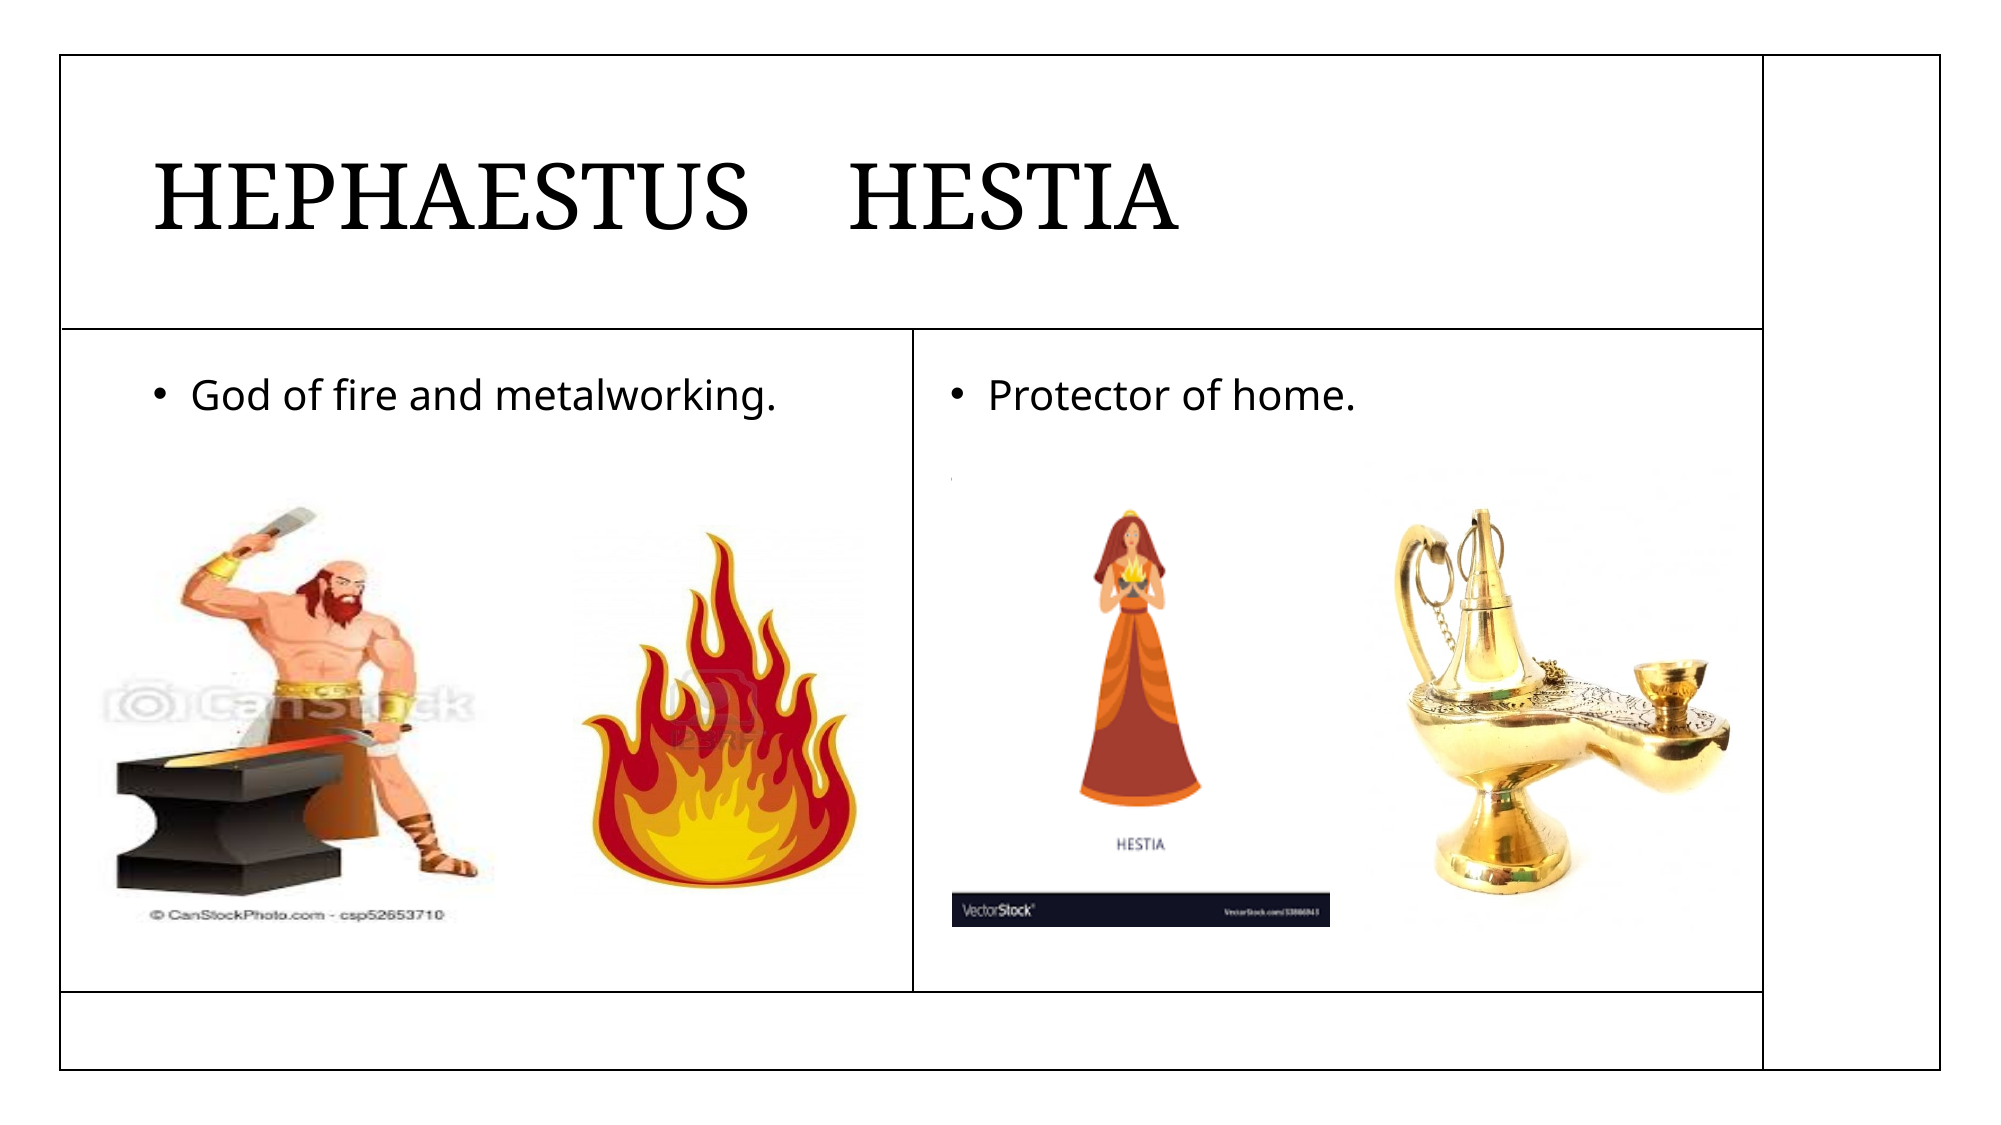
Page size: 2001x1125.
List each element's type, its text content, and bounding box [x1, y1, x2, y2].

list Protector of home. [934, 345, 1727, 957]
title HEPHAESTUS HESTIA [138, 90, 1727, 309]
picture [80, 497, 516, 923]
list God of fire and metalworking. [138, 345, 878, 957]
picture [573, 525, 864, 895]
picture [952, 468, 1330, 927]
picture [1365, 424, 1739, 971]
